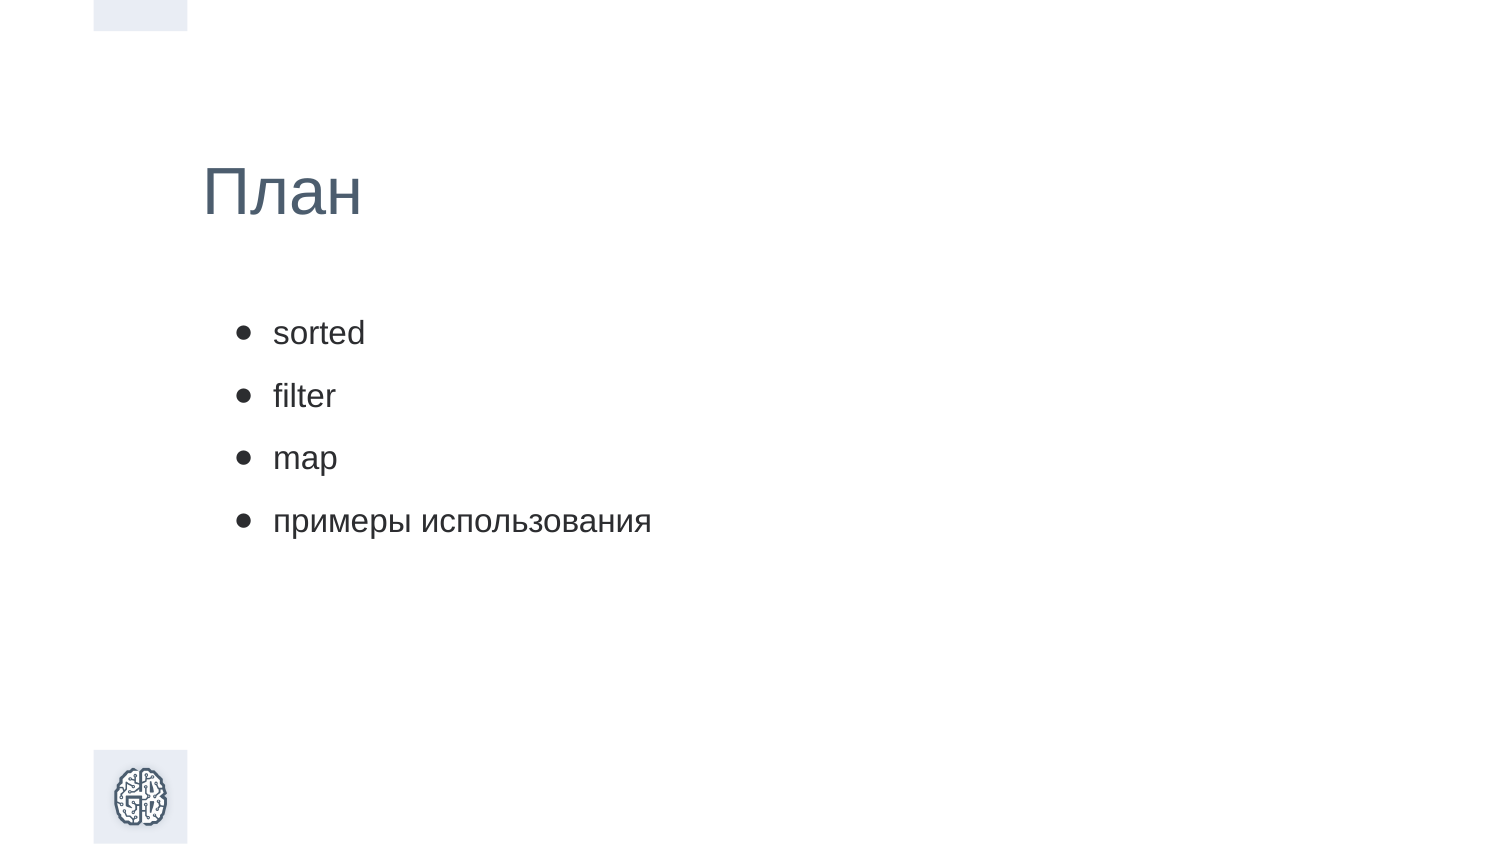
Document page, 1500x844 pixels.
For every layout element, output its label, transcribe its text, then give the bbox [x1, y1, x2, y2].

text_box map [324, 453, 333, 467]
text_box sorted [187, 284, 1312, 358]
text_box map [187, 409, 1312, 472]
picture [106, 760, 175, 834]
text_box примеры использования [187, 472, 1312, 546]
text_box План [187, 93, 1312, 282]
text_box filter [187, 358, 1312, 409]
